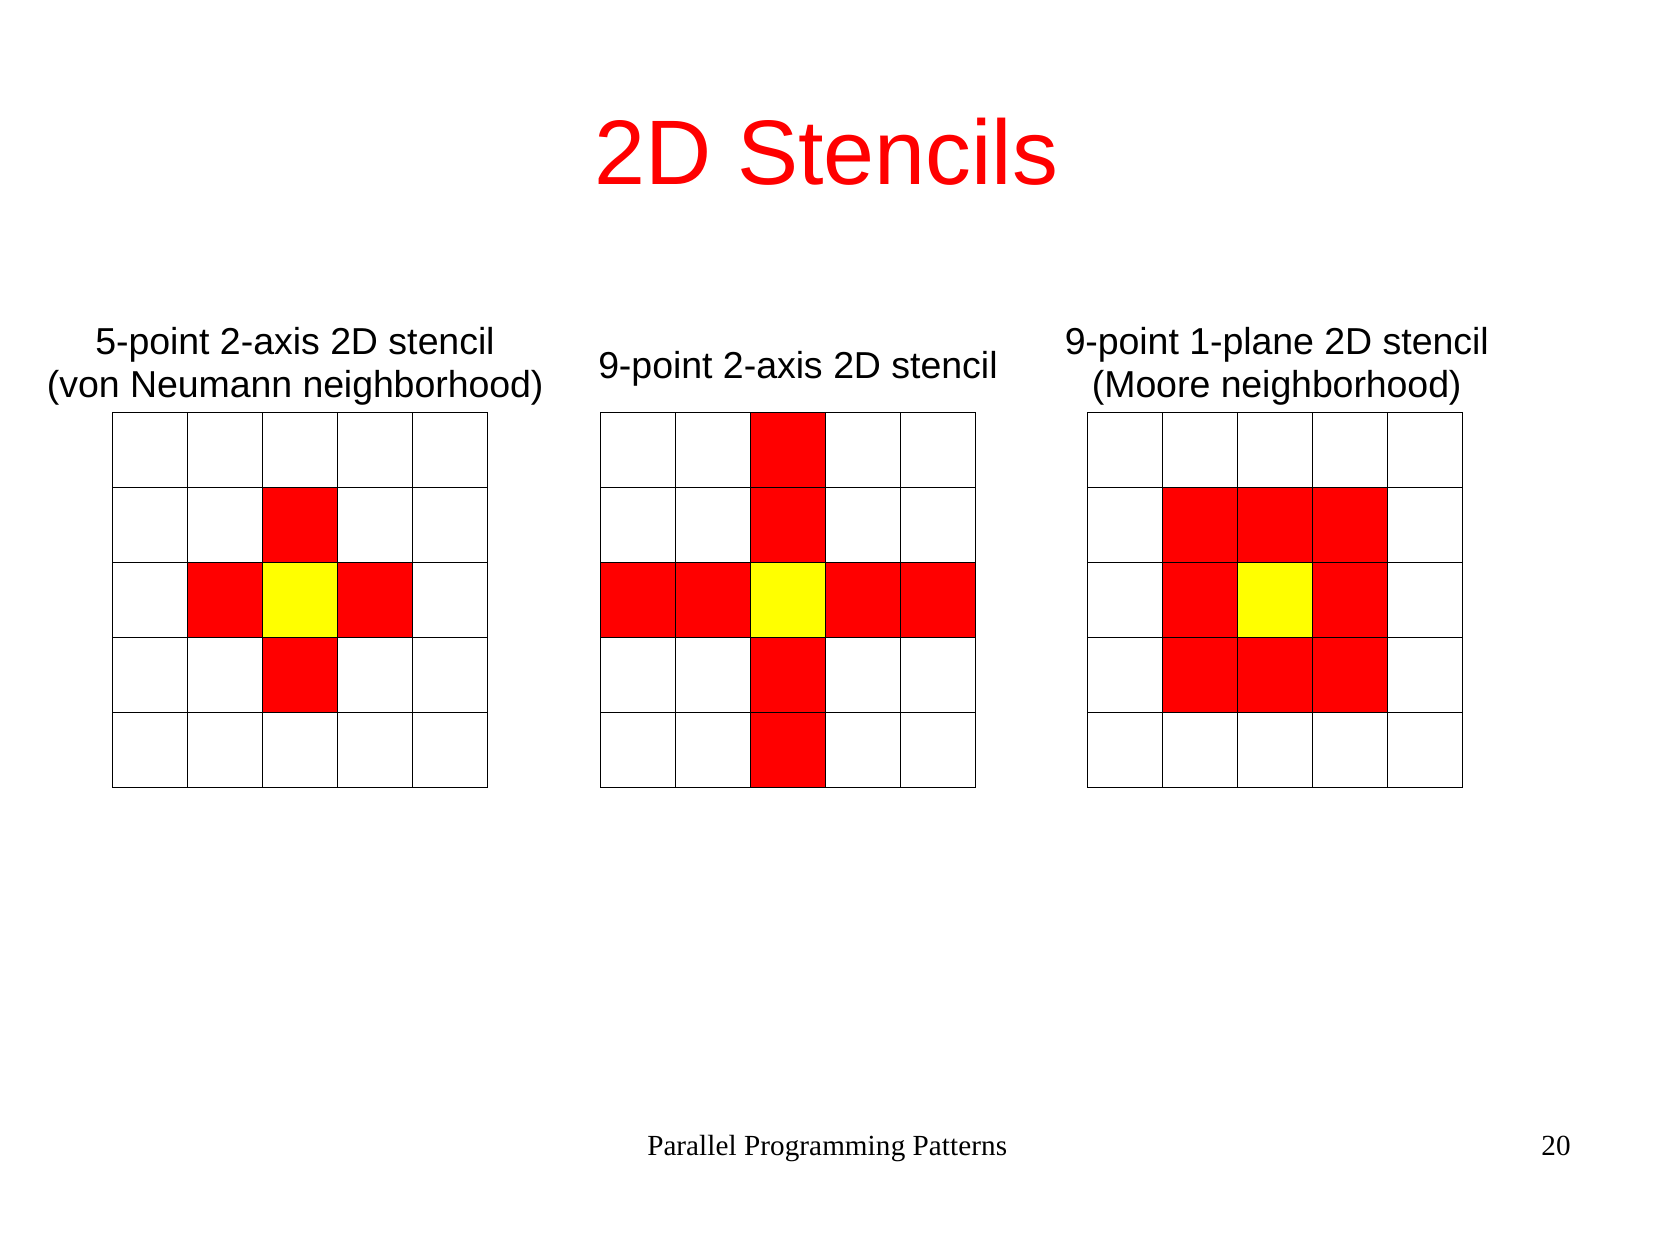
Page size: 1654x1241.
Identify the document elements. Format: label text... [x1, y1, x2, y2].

title 2D Stencils [82, 49, 1571, 257]
text_box [112, 413, 488, 788]
text_box [600, 412, 976, 788]
text_box 9-point 1-plane 2D stencil (Moore neighborhood) [1050, 313, 1504, 413]
text_box [1087, 413, 1463, 788]
text_box 5-point 2-axis 2D stencil (von Neumann neighborhood) [32, 313, 559, 413]
text_box 9-point 2-axis 2D stencil [583, 337, 1013, 395]
